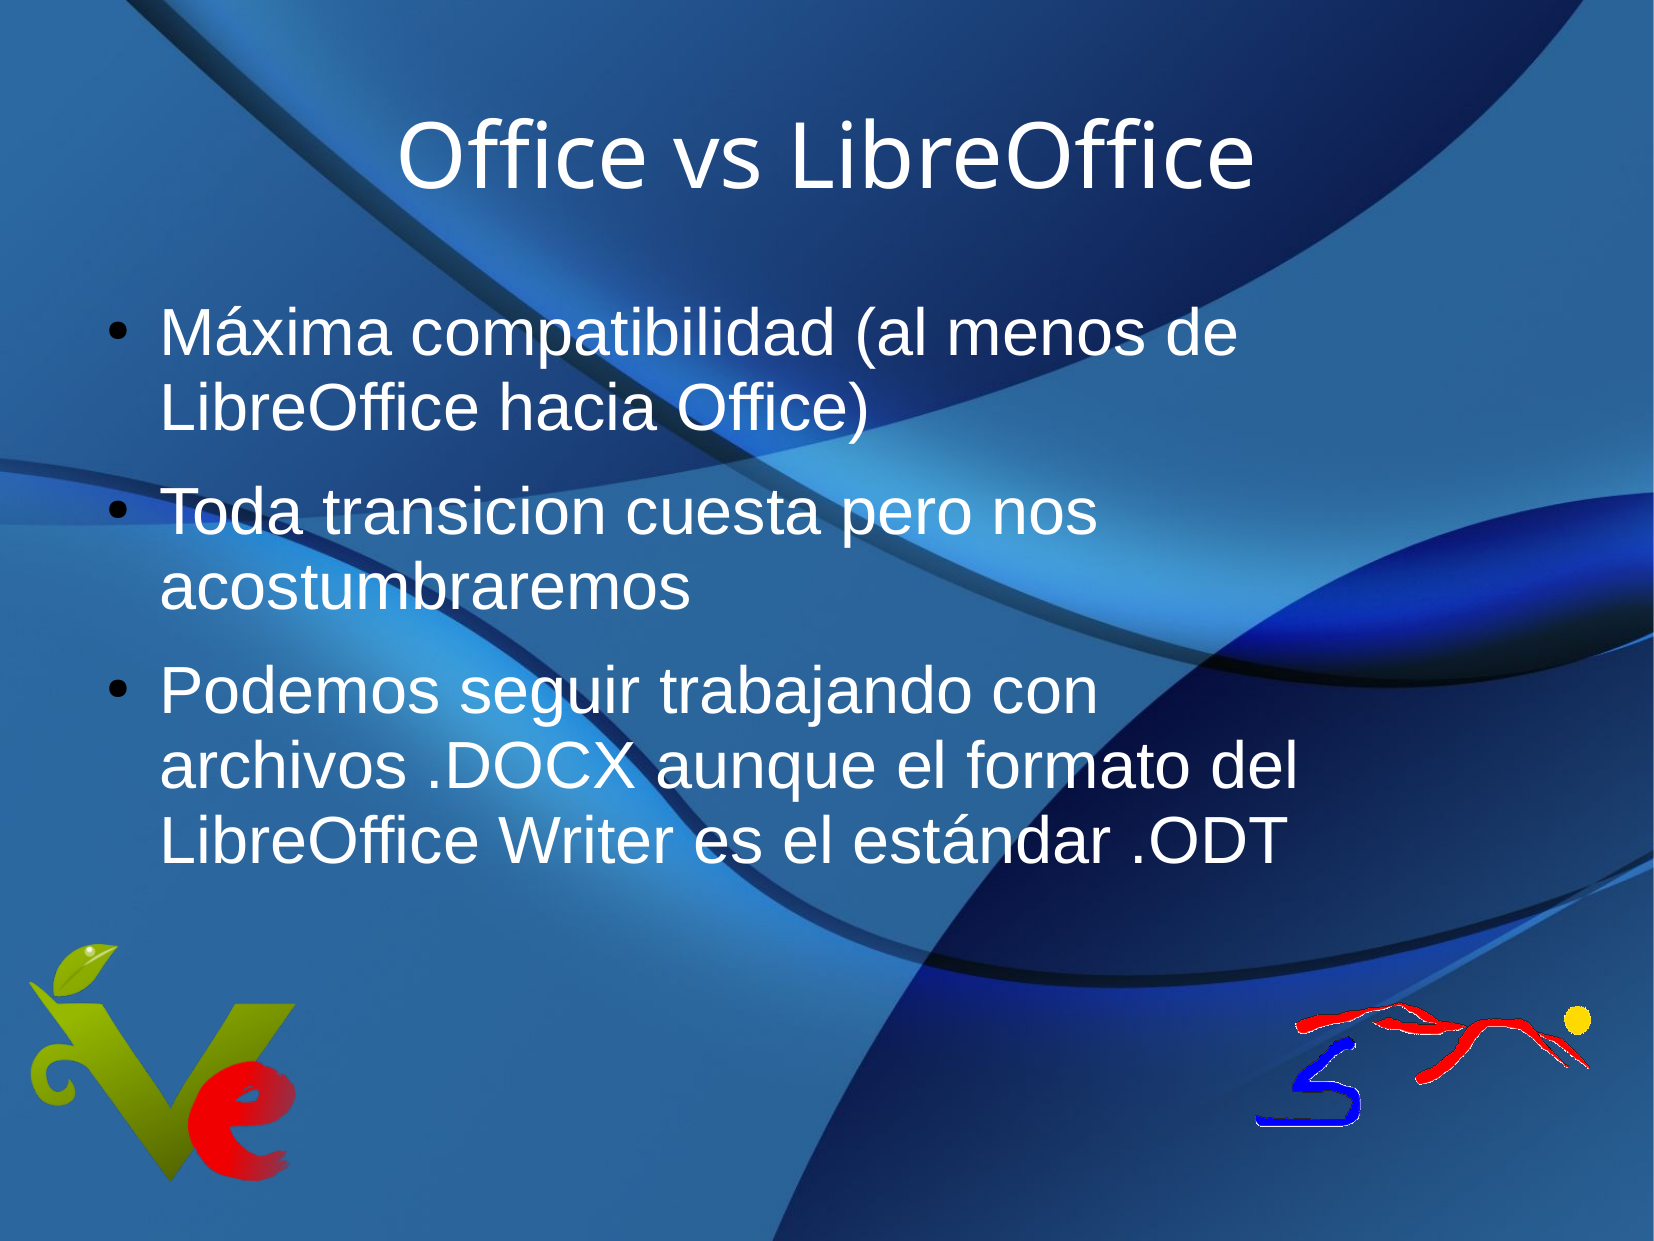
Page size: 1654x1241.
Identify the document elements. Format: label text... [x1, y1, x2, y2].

title Office vs LibreOffice [82, 49, 1571, 257]
picture [0, 0, 1654, 1241]
list Máxima compatibilidad (al menos de LibreOffice hacia Office) Toda transicion cuesta pero nos acostumbraremos Podemos seguir trabajando con archivos .DOCX aunque el formato del LibreOffice Writer es el estándar .ODT [88, 295, 1577, 1065]
